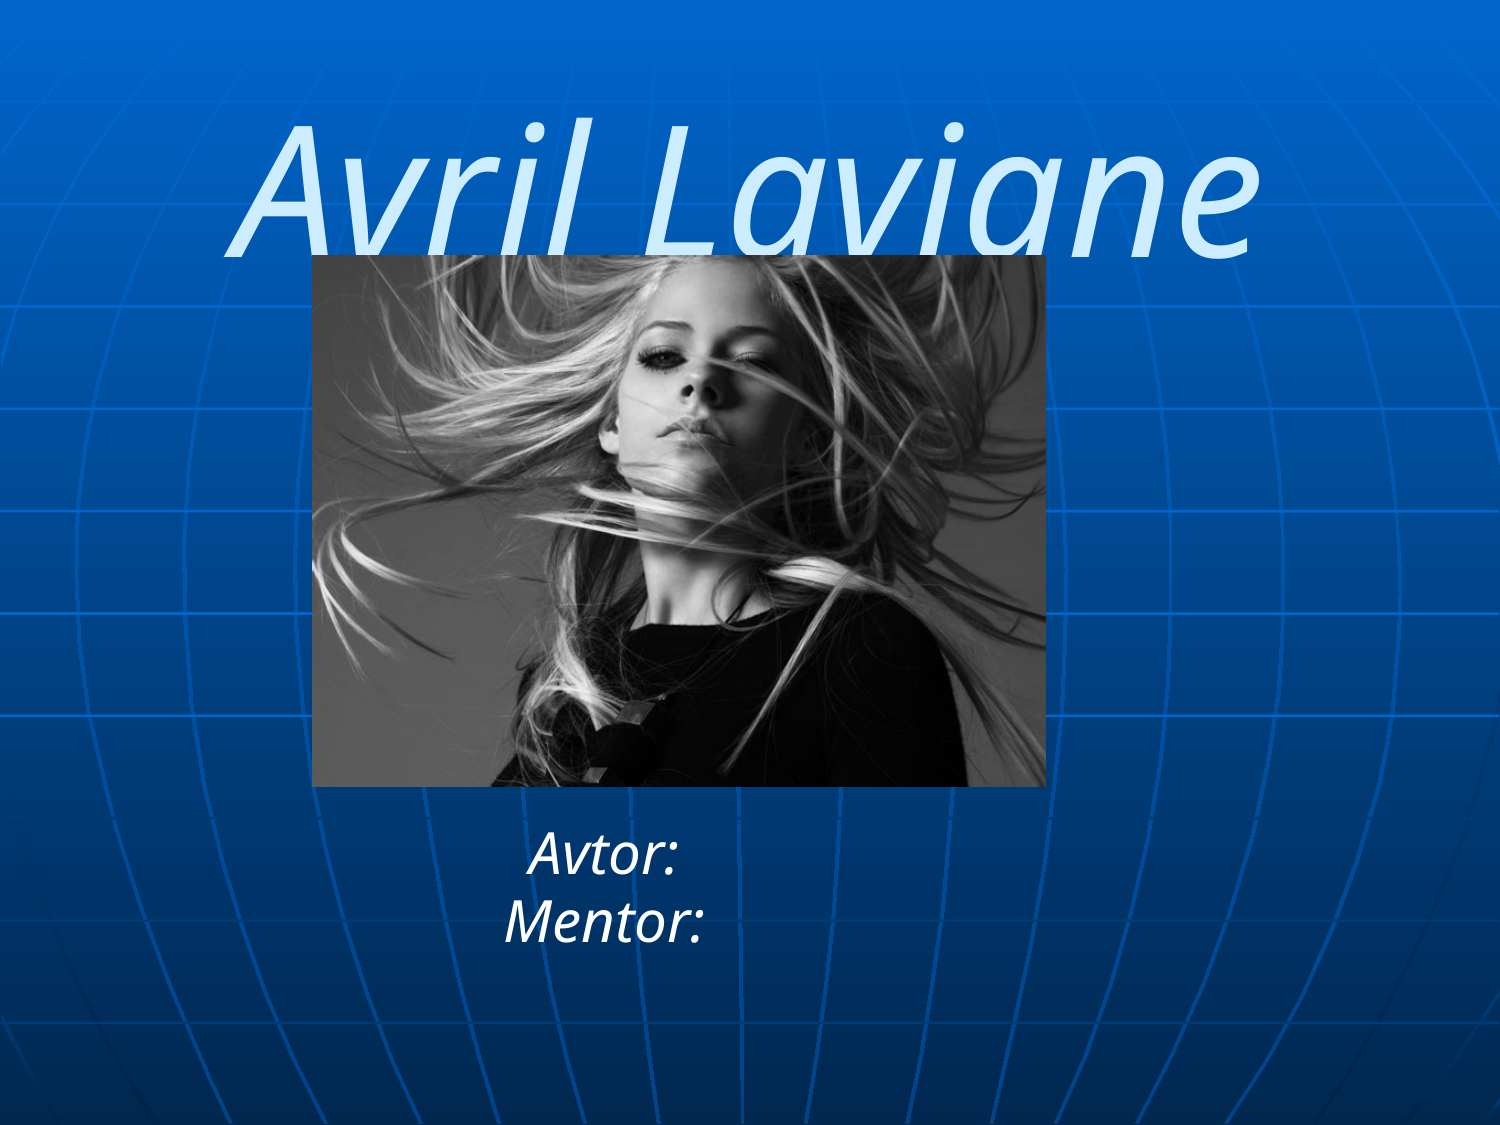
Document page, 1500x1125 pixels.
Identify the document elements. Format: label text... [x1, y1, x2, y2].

title Avril Lavigne [112, 66, 1388, 268]
subtitle Avtor: Mentor: [135, 822, 1105, 988]
picture [312, 255, 1046, 787]
